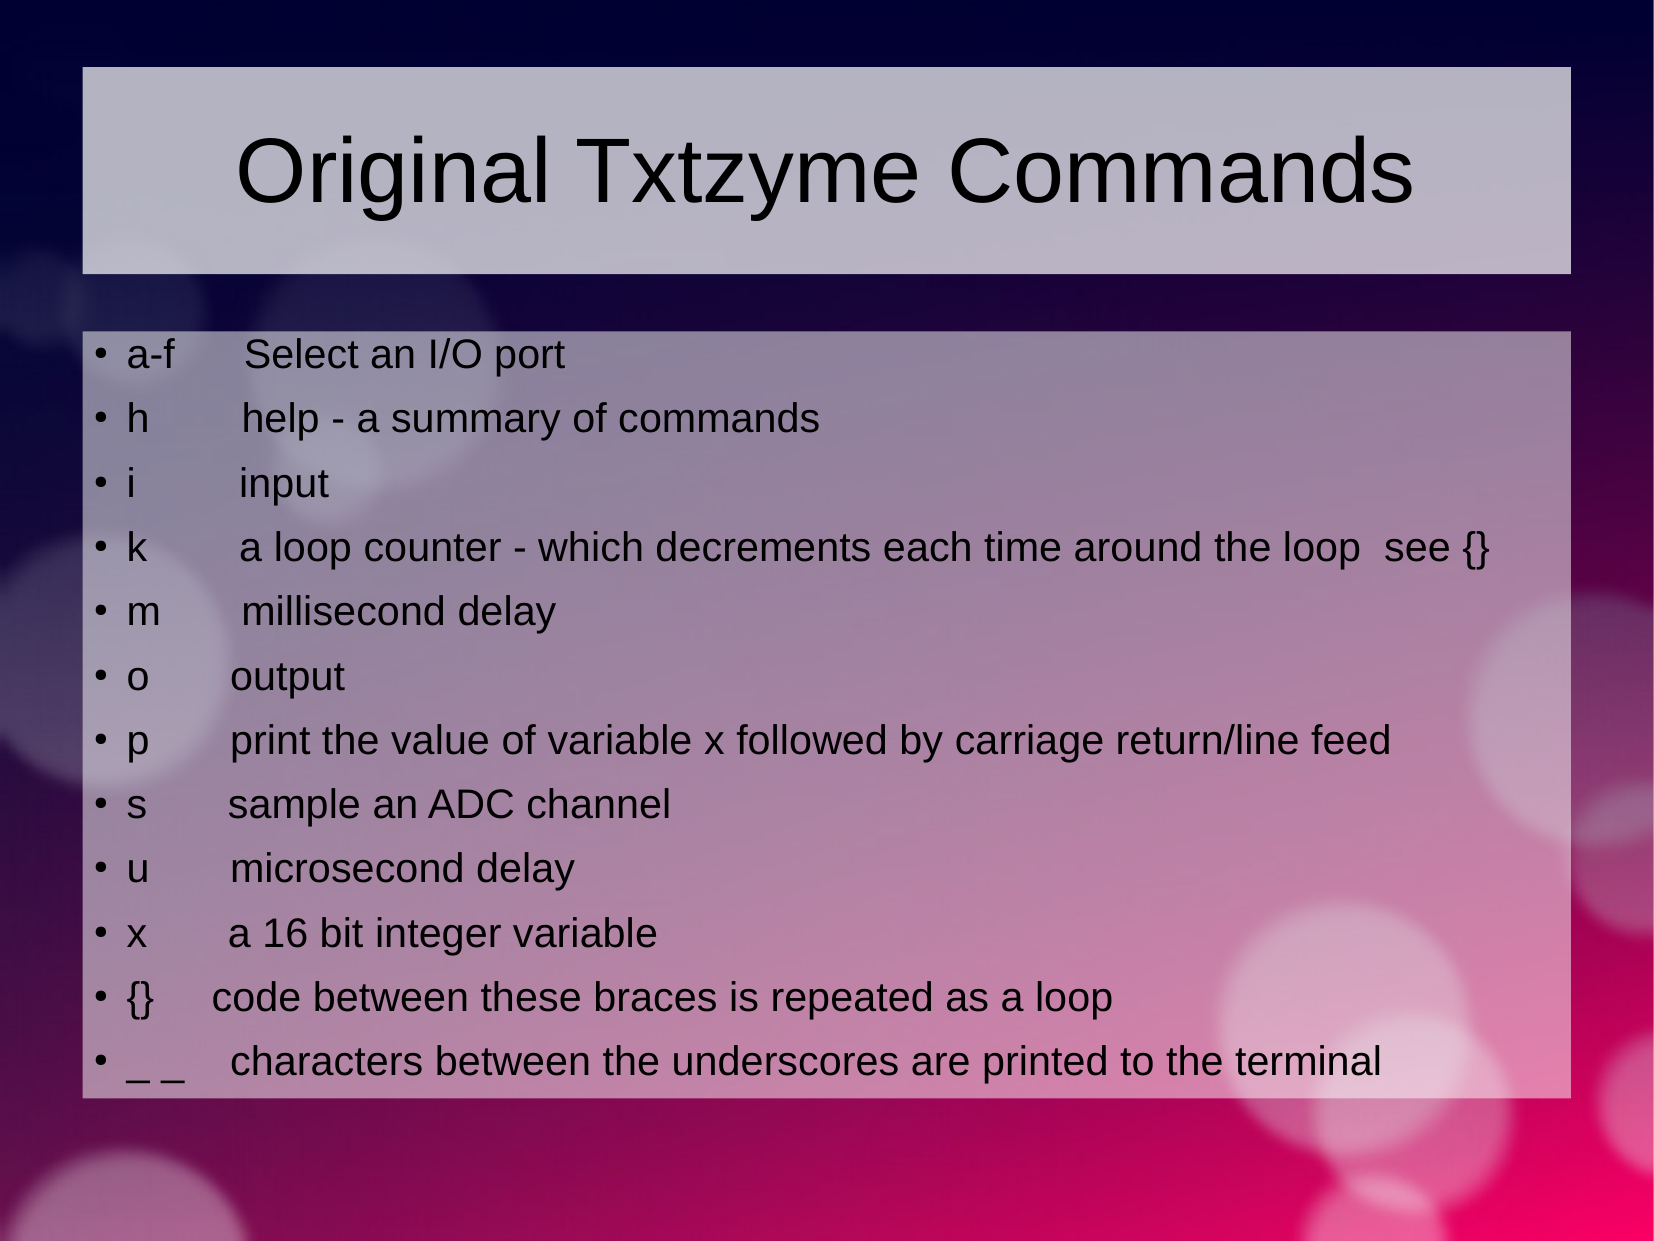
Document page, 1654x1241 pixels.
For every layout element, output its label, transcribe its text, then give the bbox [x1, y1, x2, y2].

list a-f Select an I/O port h help - a summary of commands i input k a loop counter - which decrements each time around the loop see {} m millisecond delay o output p print the value of variable x followed by carriage return/line feed s sample an ADC channel u microsecond delay x a 16 bit integer variable {} code between these braces is repeated as a loop _ _ characters between the underscores are printed to the terminal [82, 331, 1571, 1099]
title Original Txtzyme Commands [82, 67, 1571, 275]
picture [0, 0, 1654, 1241]
